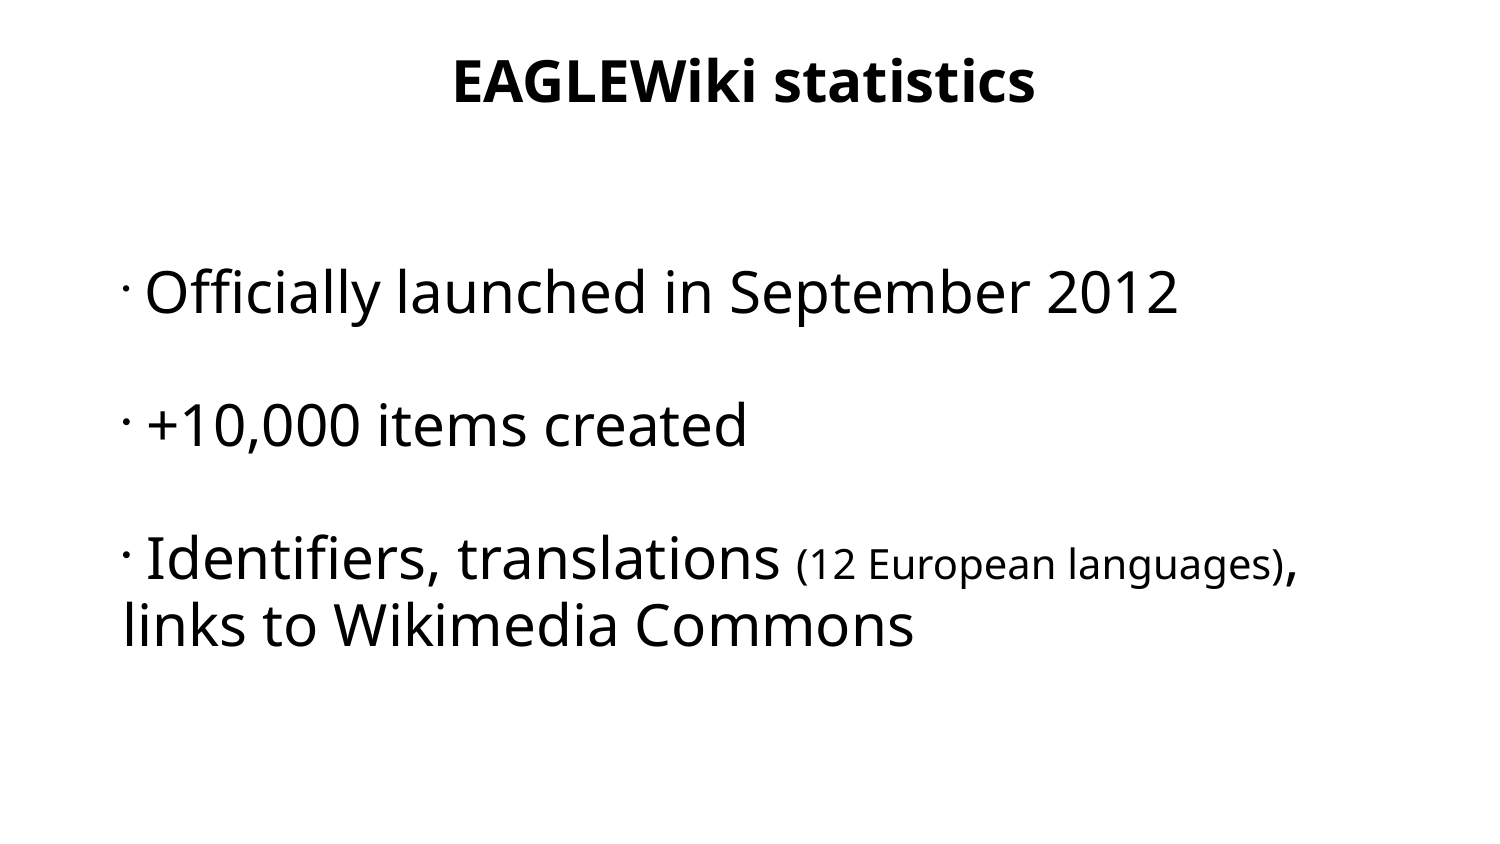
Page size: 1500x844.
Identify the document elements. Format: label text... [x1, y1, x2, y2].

subtitle Officially launched in September 2012 +10,000 items created Identifiers, translations (12 European languages), links to Wikimedia Commons [122, 165, 1378, 751]
text_box EAGLEWiki statistics [366, 35, 1123, 130]
